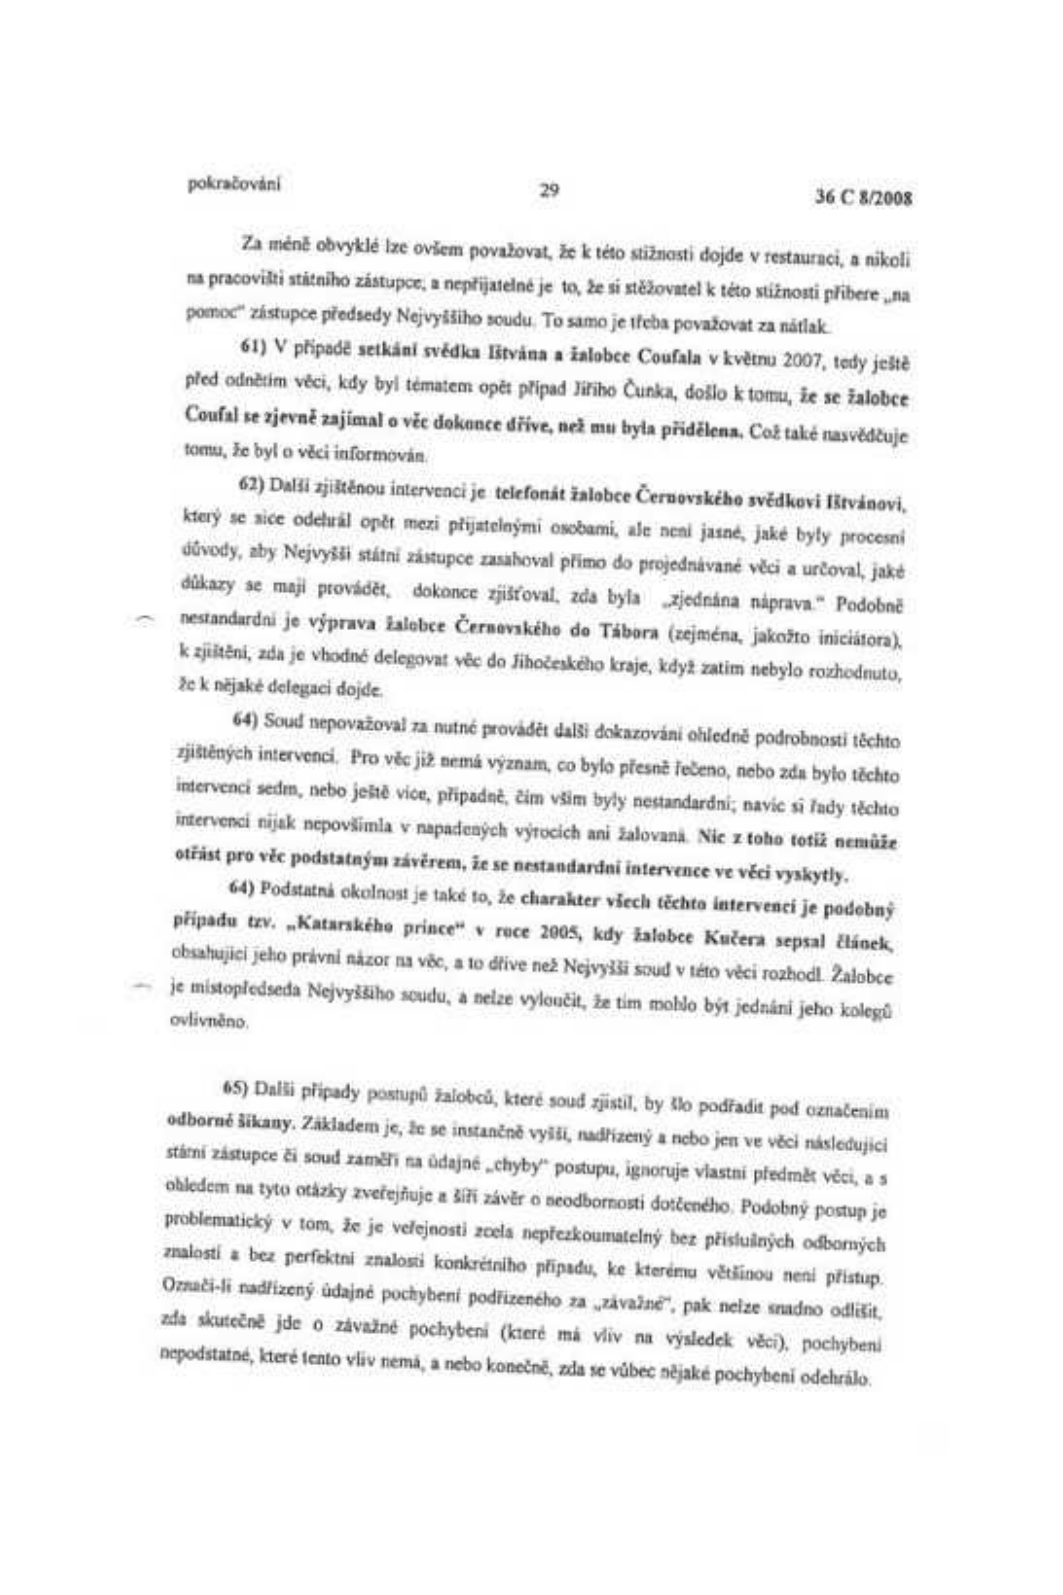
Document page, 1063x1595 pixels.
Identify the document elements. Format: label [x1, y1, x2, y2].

picture [62, 132, 1008, 1468]
